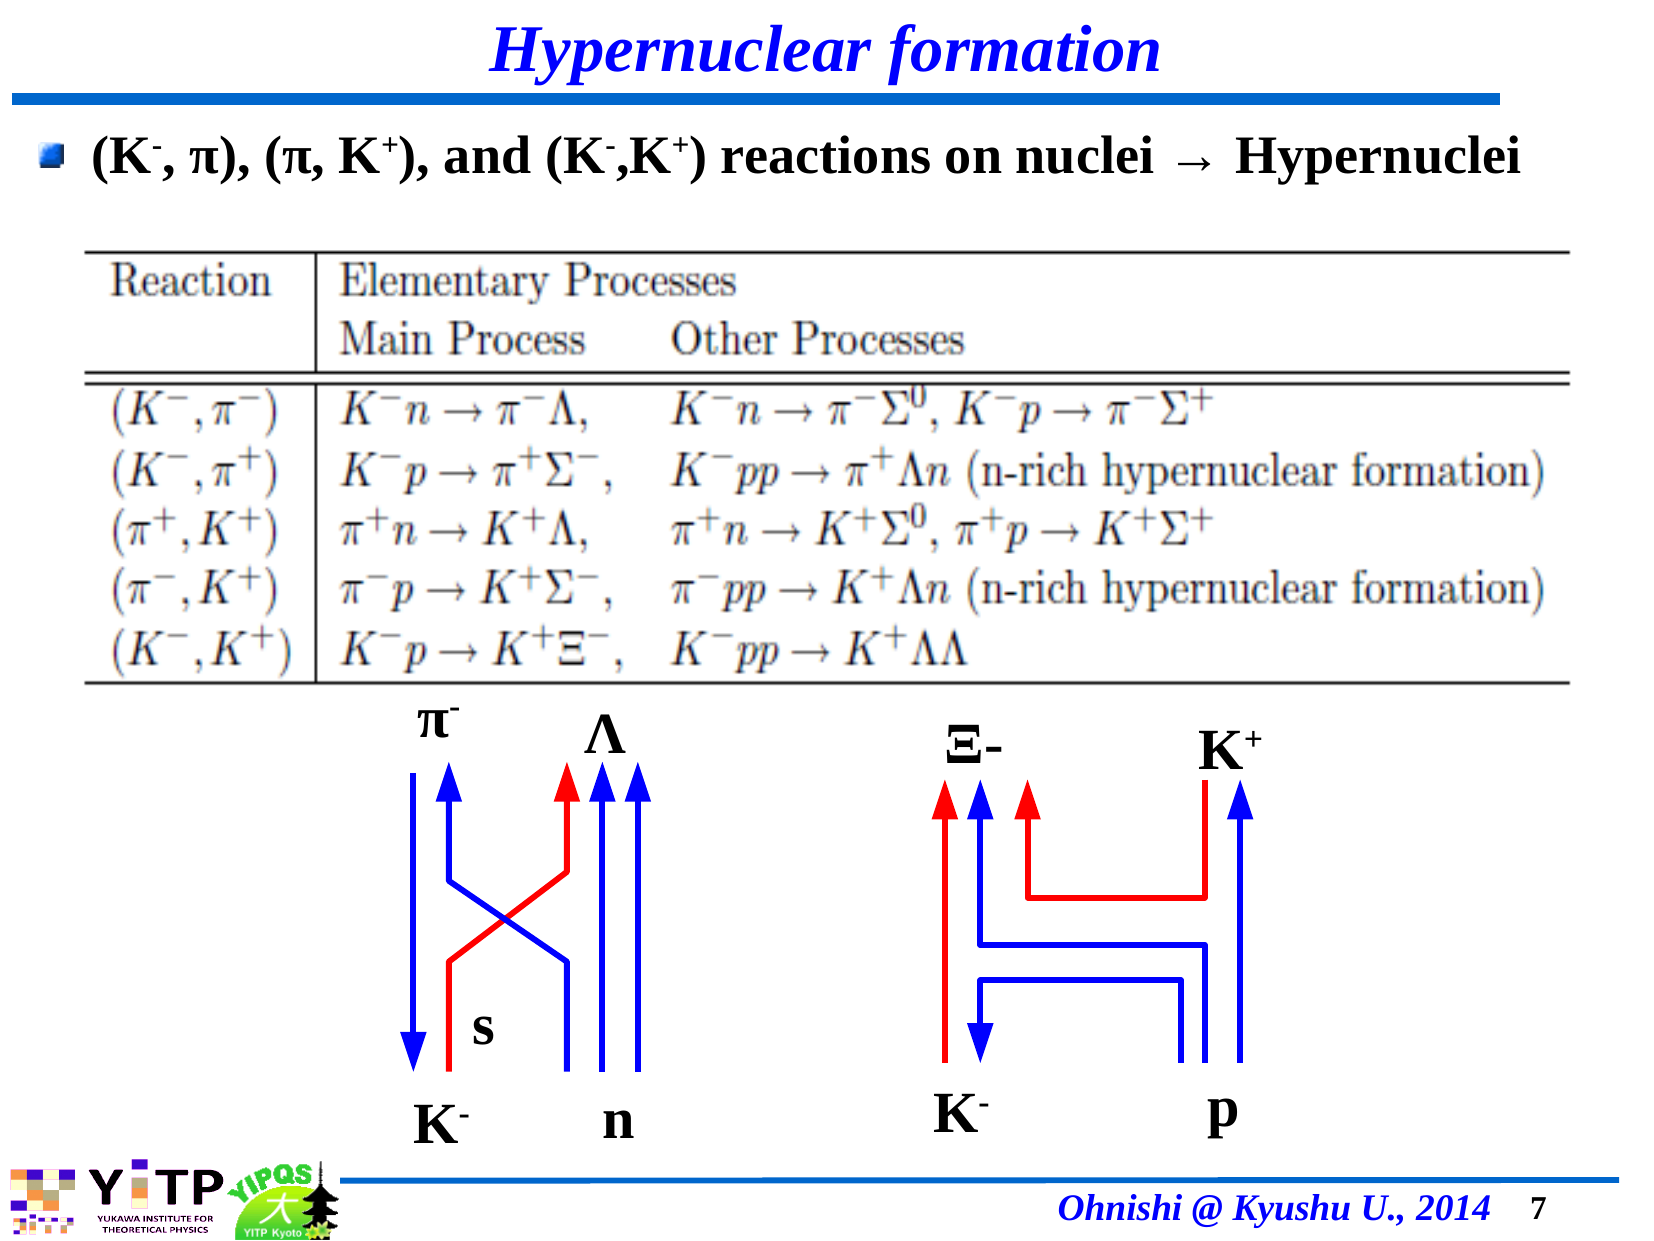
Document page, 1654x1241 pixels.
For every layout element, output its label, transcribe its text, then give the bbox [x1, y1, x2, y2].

text_box n [602, 1086, 635, 1153]
text_box Λ [584, 701, 626, 768]
text_box K- [933, 1080, 990, 1147]
title Hypernuclear formation [0, 0, 1654, 99]
picture [0, 1154, 340, 1241]
text_box π- [417, 685, 461, 751]
text_box K+ [1198, 717, 1264, 784]
text_box K- [413, 1091, 471, 1158]
list (K-, π), (π, K+), and (K-,K+) reactions on nuclei → Hypernuclei [20, 124, 1621, 1137]
text_box Ξ- [944, 711, 1004, 778]
picture [56, 224, 1595, 730]
text_box s [472, 992, 496, 1058]
text_box p [1207, 1074, 1241, 1141]
